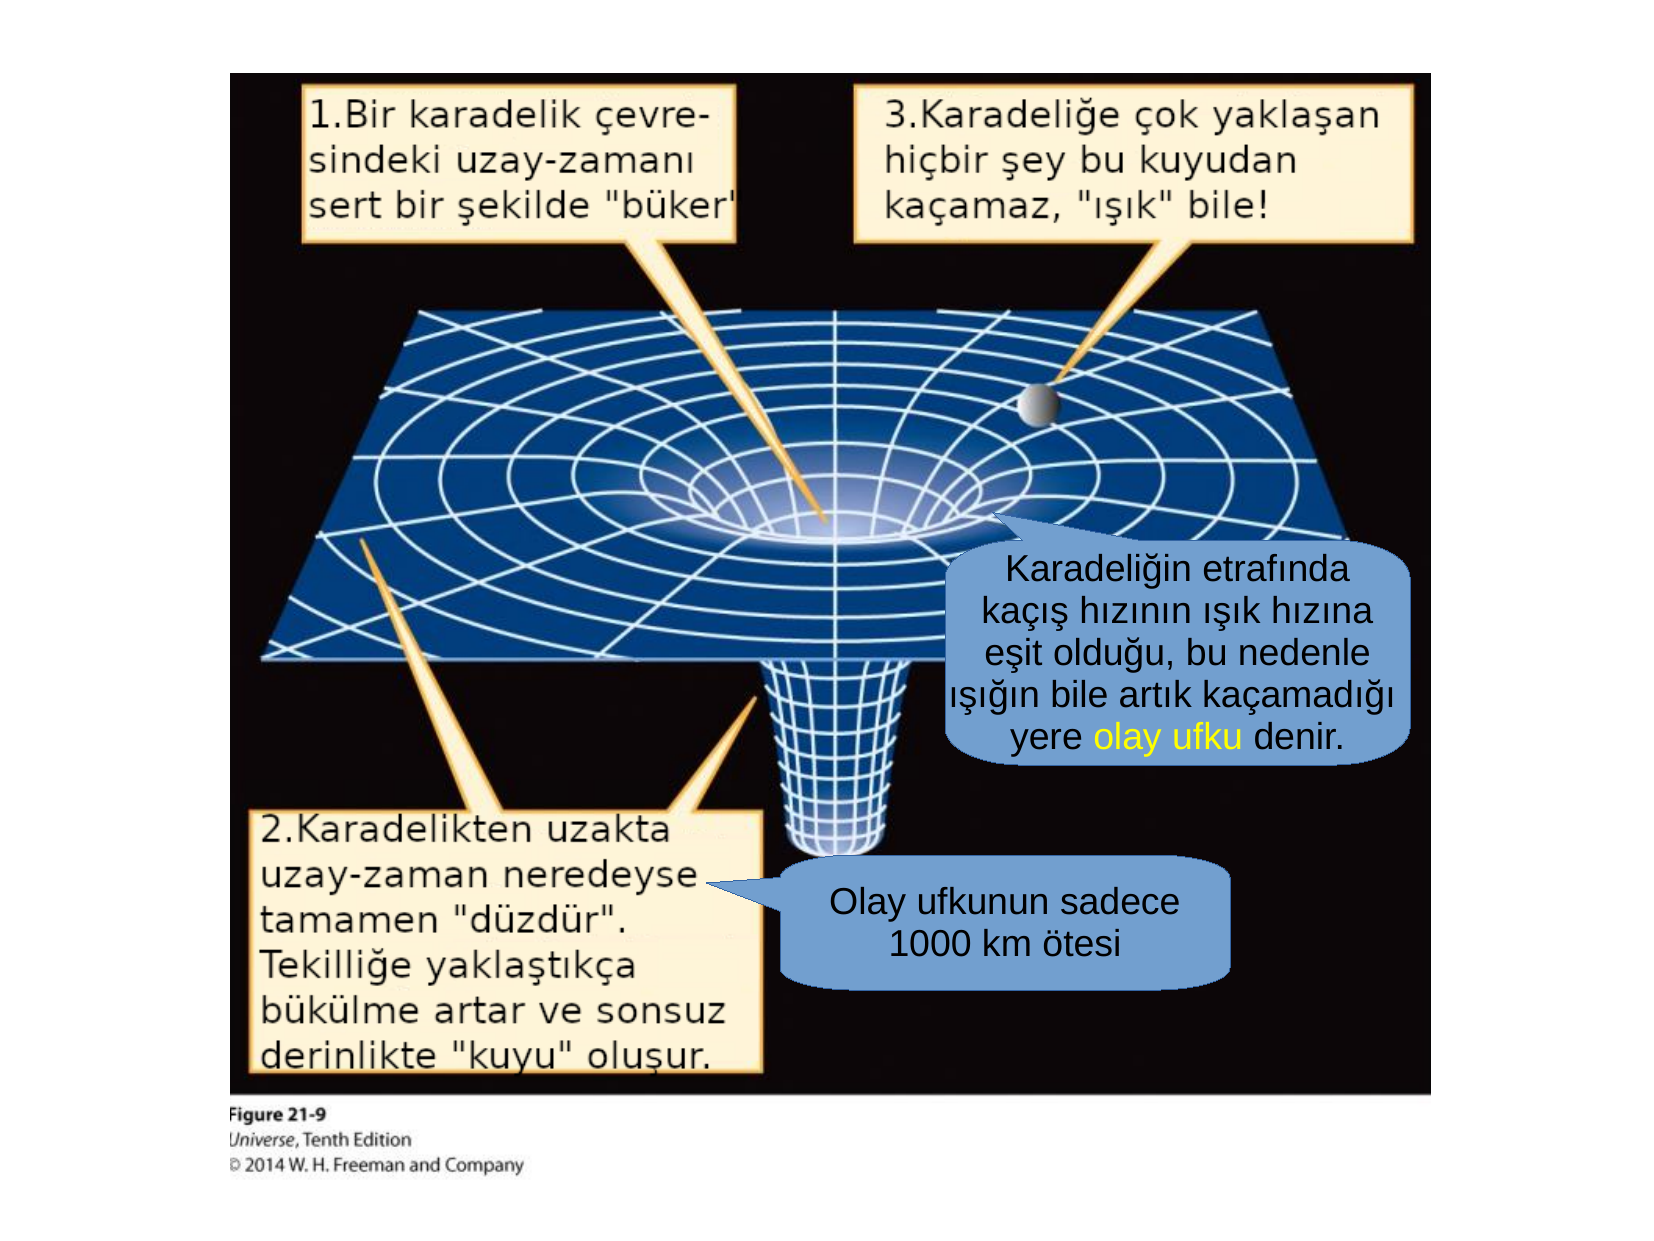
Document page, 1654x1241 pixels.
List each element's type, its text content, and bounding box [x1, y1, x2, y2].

text_box Karadeliğin etrafında kaçış hızının ışık hızına eşit olduğu, bu nedenle ışığın bile artık kaçamadığı yere olay ufku denir. [945, 512, 1411, 766]
picture [230, 73, 1431, 1208]
text_box Olay ufkunun sadece 1000 km ötesi [706, 855, 1231, 991]
